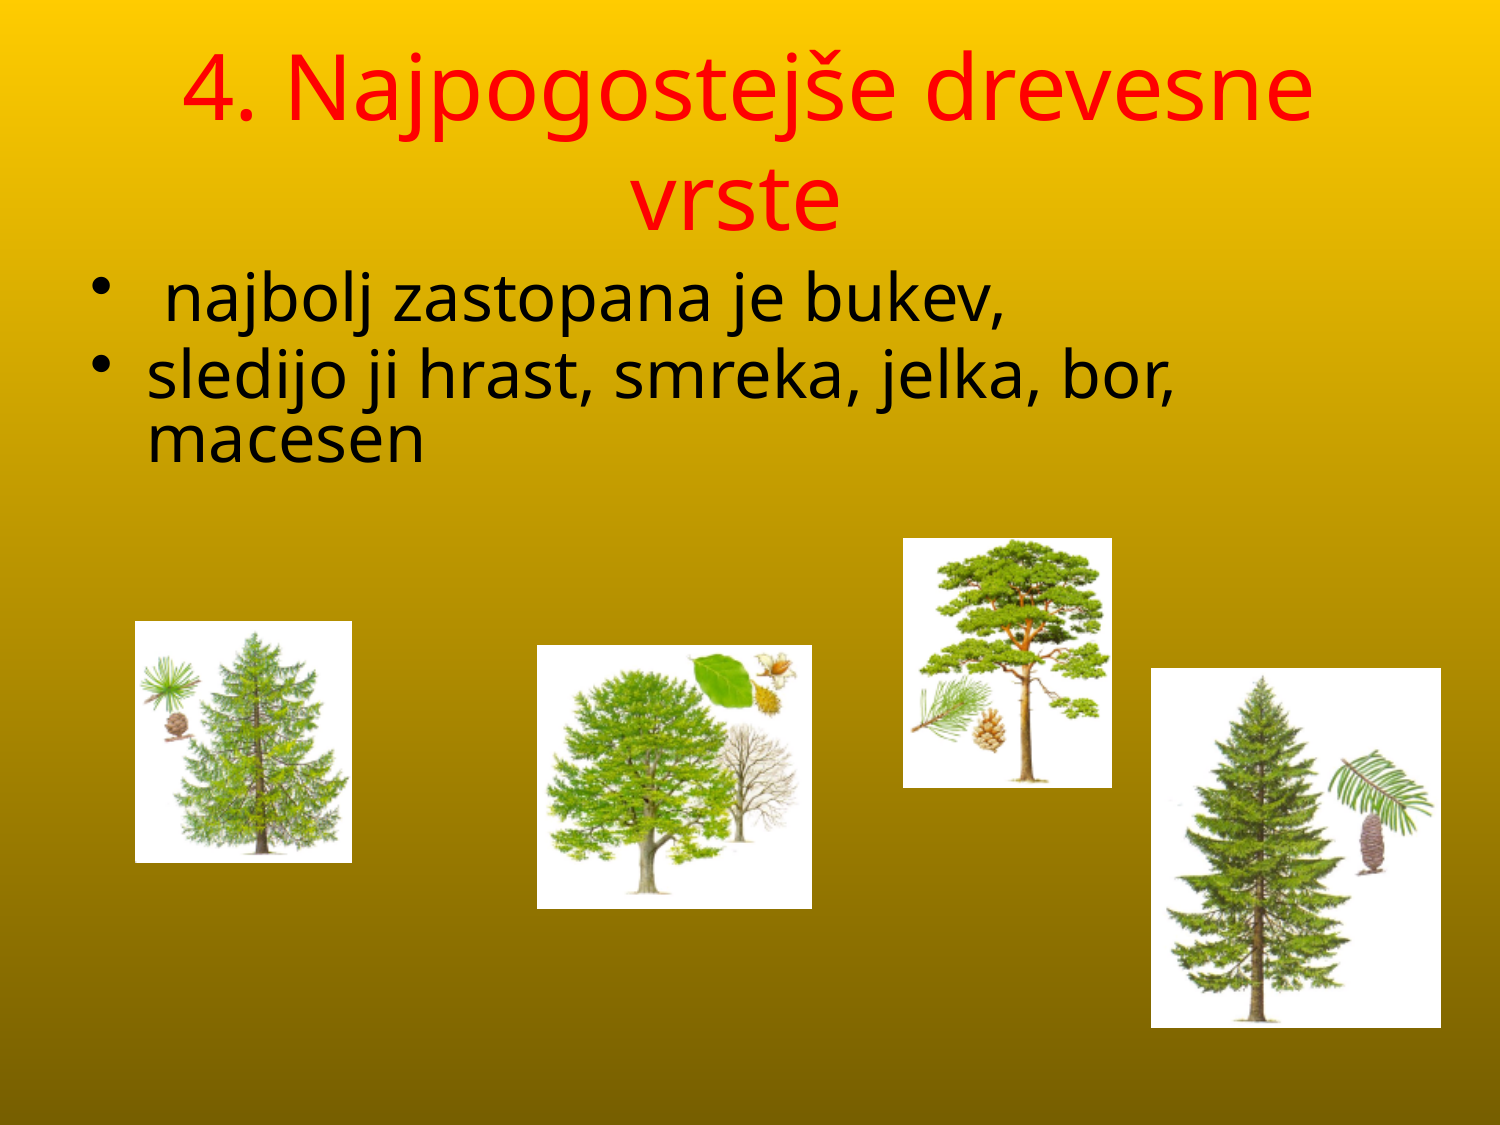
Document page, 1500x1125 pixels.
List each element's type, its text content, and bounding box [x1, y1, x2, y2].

picture [903, 538, 1112, 788]
picture [1151, 668, 1441, 1028]
title 4. Najpogostejše drevesne vrste [75, 45, 1425, 233]
picture [135, 621, 352, 863]
picture [537, 645, 812, 909]
list najbolj zastopana je bukev, sledijo ji hrast, smreka, jelka, bor, macesen [75, 262, 1425, 539]
